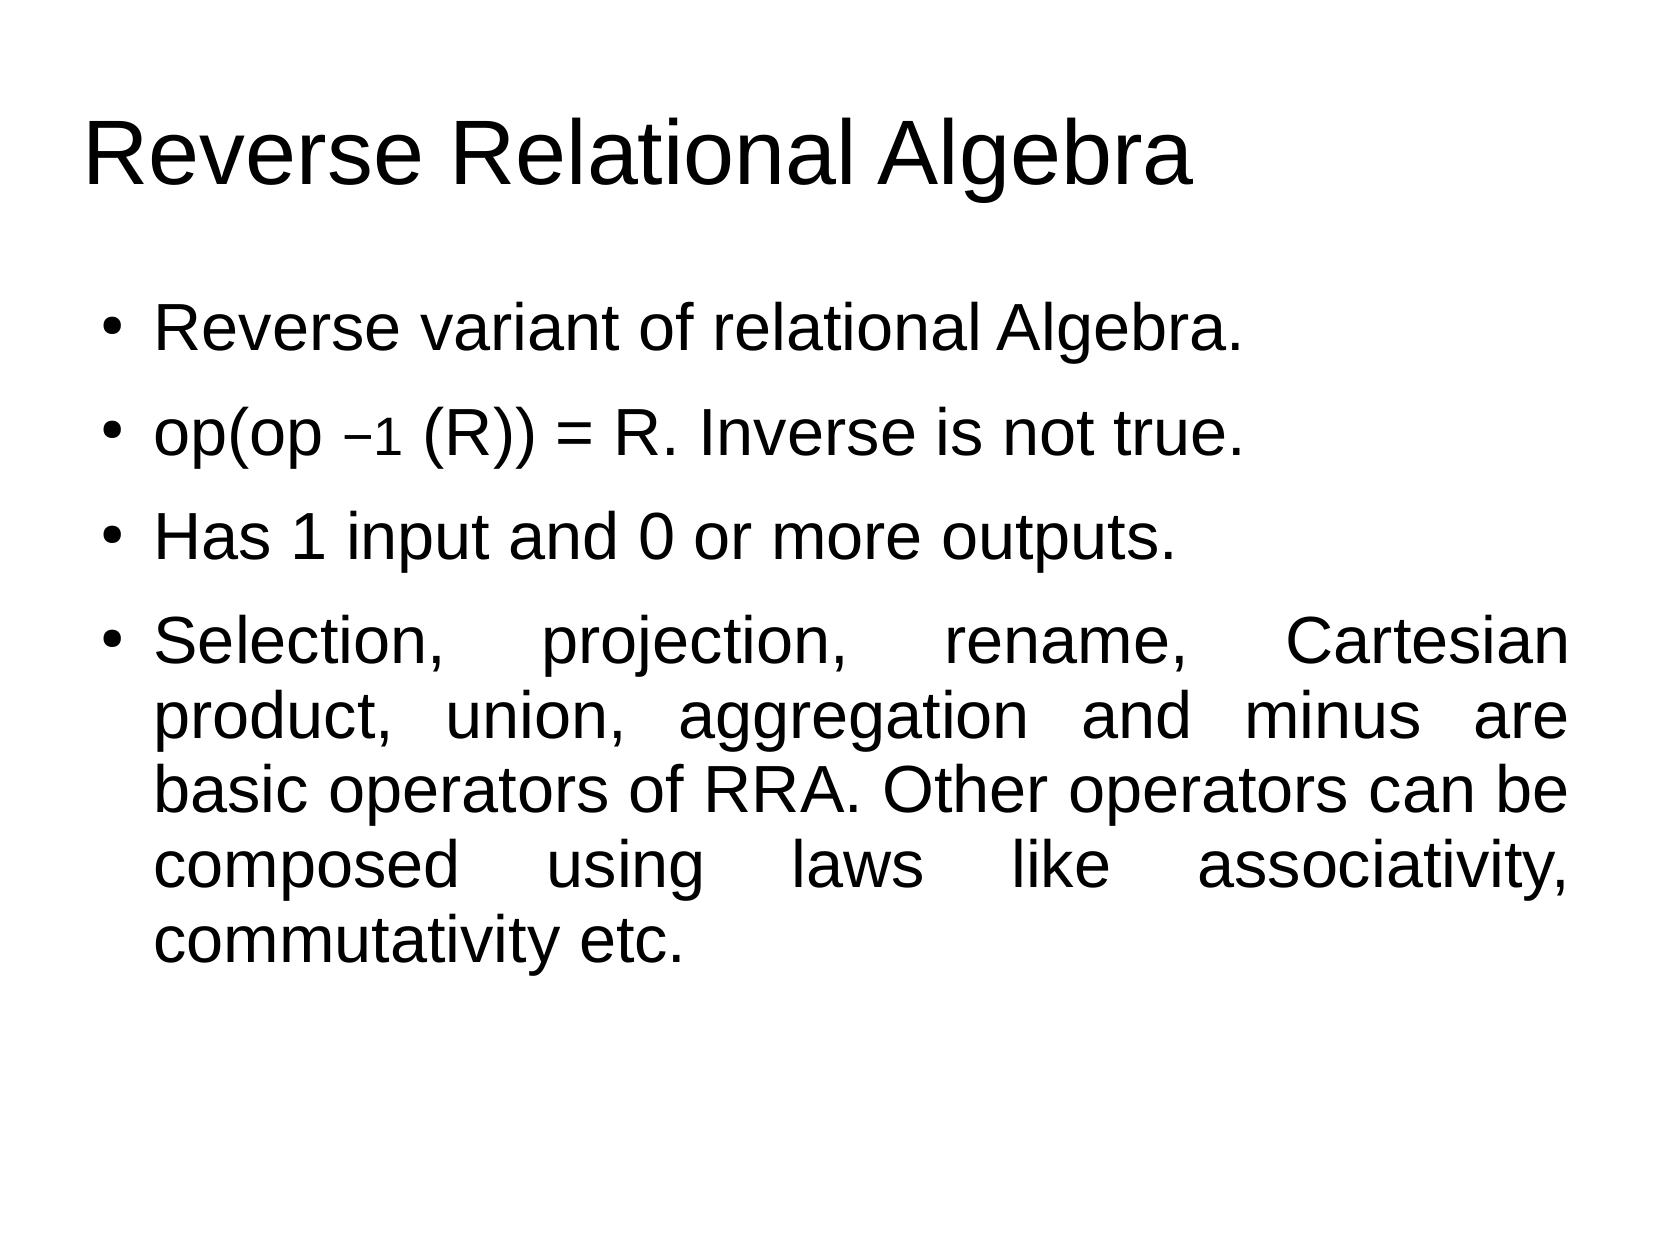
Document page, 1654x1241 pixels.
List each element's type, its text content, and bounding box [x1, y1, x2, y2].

list Reverse variant of relational Algebra. op(op −1 (R)) = R. Inverse is not true. Has 1 input and 0 or more outputs. Selection, projection, rename, Cartesian product, union, aggregation and minus are basic operators of RRA. Other operators can be composed using laws like associativity, commutativity etc. [82, 290, 1571, 1094]
title Reverse Relational Algebra [82, 49, 1571, 257]
